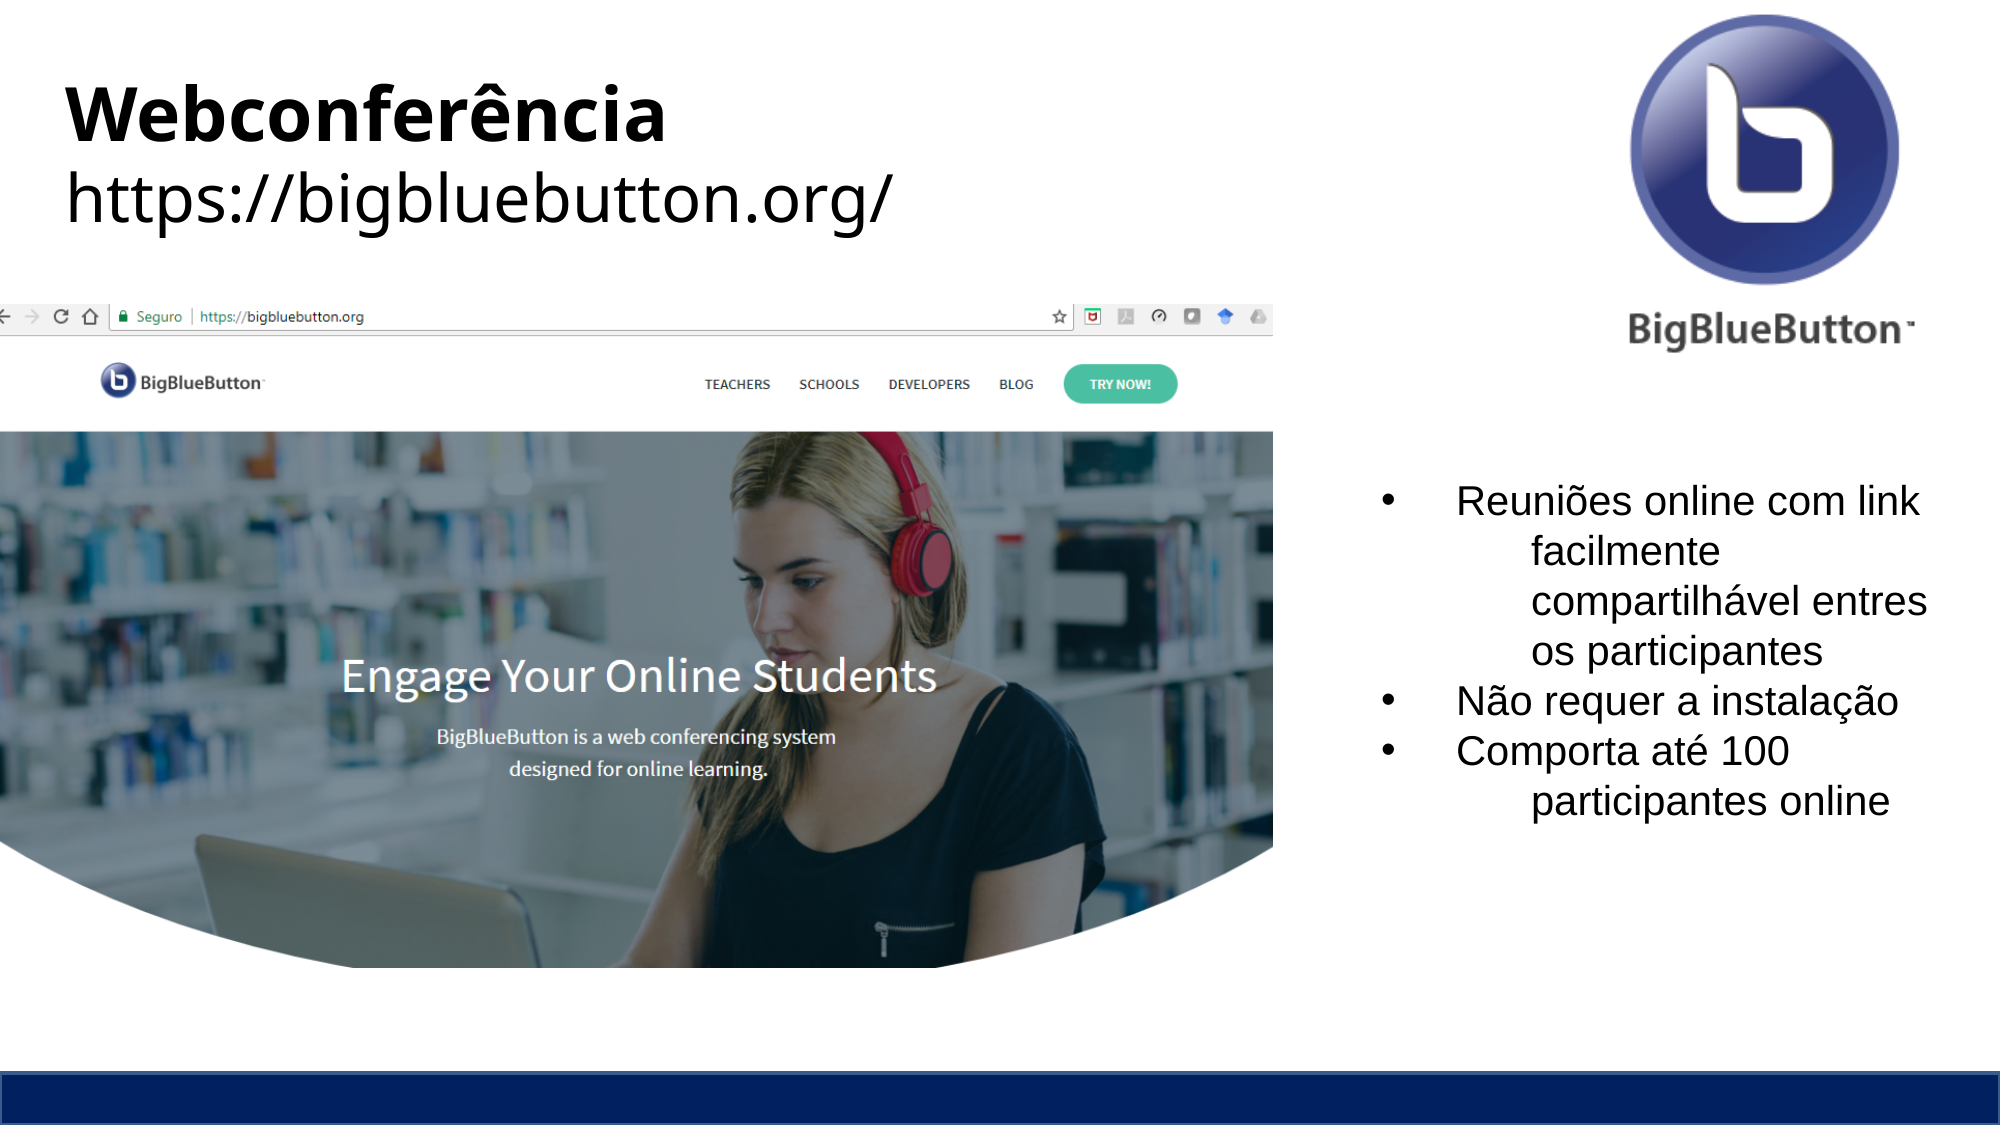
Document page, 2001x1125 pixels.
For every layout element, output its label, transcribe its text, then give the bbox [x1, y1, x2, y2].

text_box Webconferência https://bigbluebutton.org/ [50, 58, 1378, 246]
text_box [0, 1073, 2000, 1125]
picture [1591, 4, 1943, 356]
picture [0, 304, 1273, 968]
text_box Reuniões online com link facilmente compartilhável entres os participantes Não requer a instalação Comporta até 100 participantes online [1365, 466, 1978, 785]
